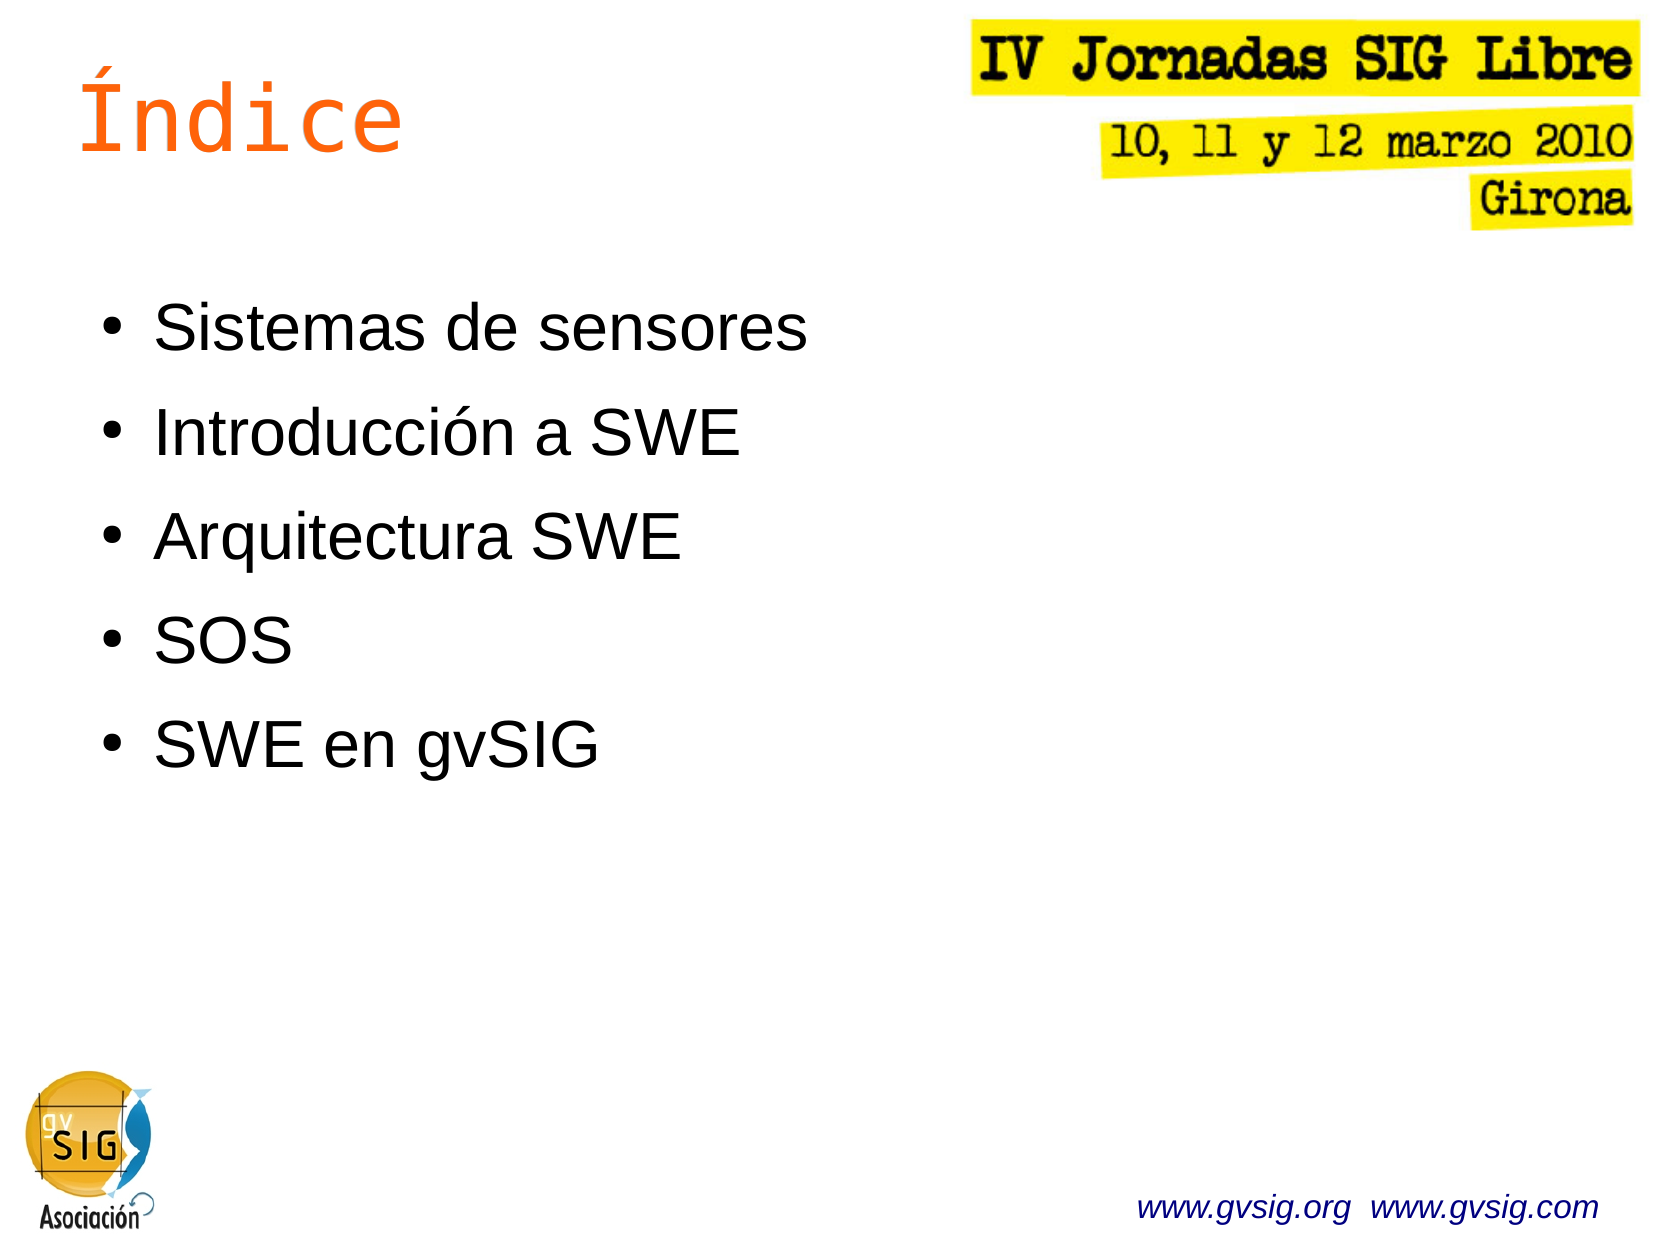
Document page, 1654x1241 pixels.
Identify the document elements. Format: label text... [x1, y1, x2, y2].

text_box Índice [59, 59, 1471, 182]
picture [0, 1062, 178, 1241]
picture [956, 0, 1654, 276]
list Sistemas de sensores Introducción a SWE Arquitectura SWE SOS SWE en gvSIG [82, 290, 1571, 1109]
